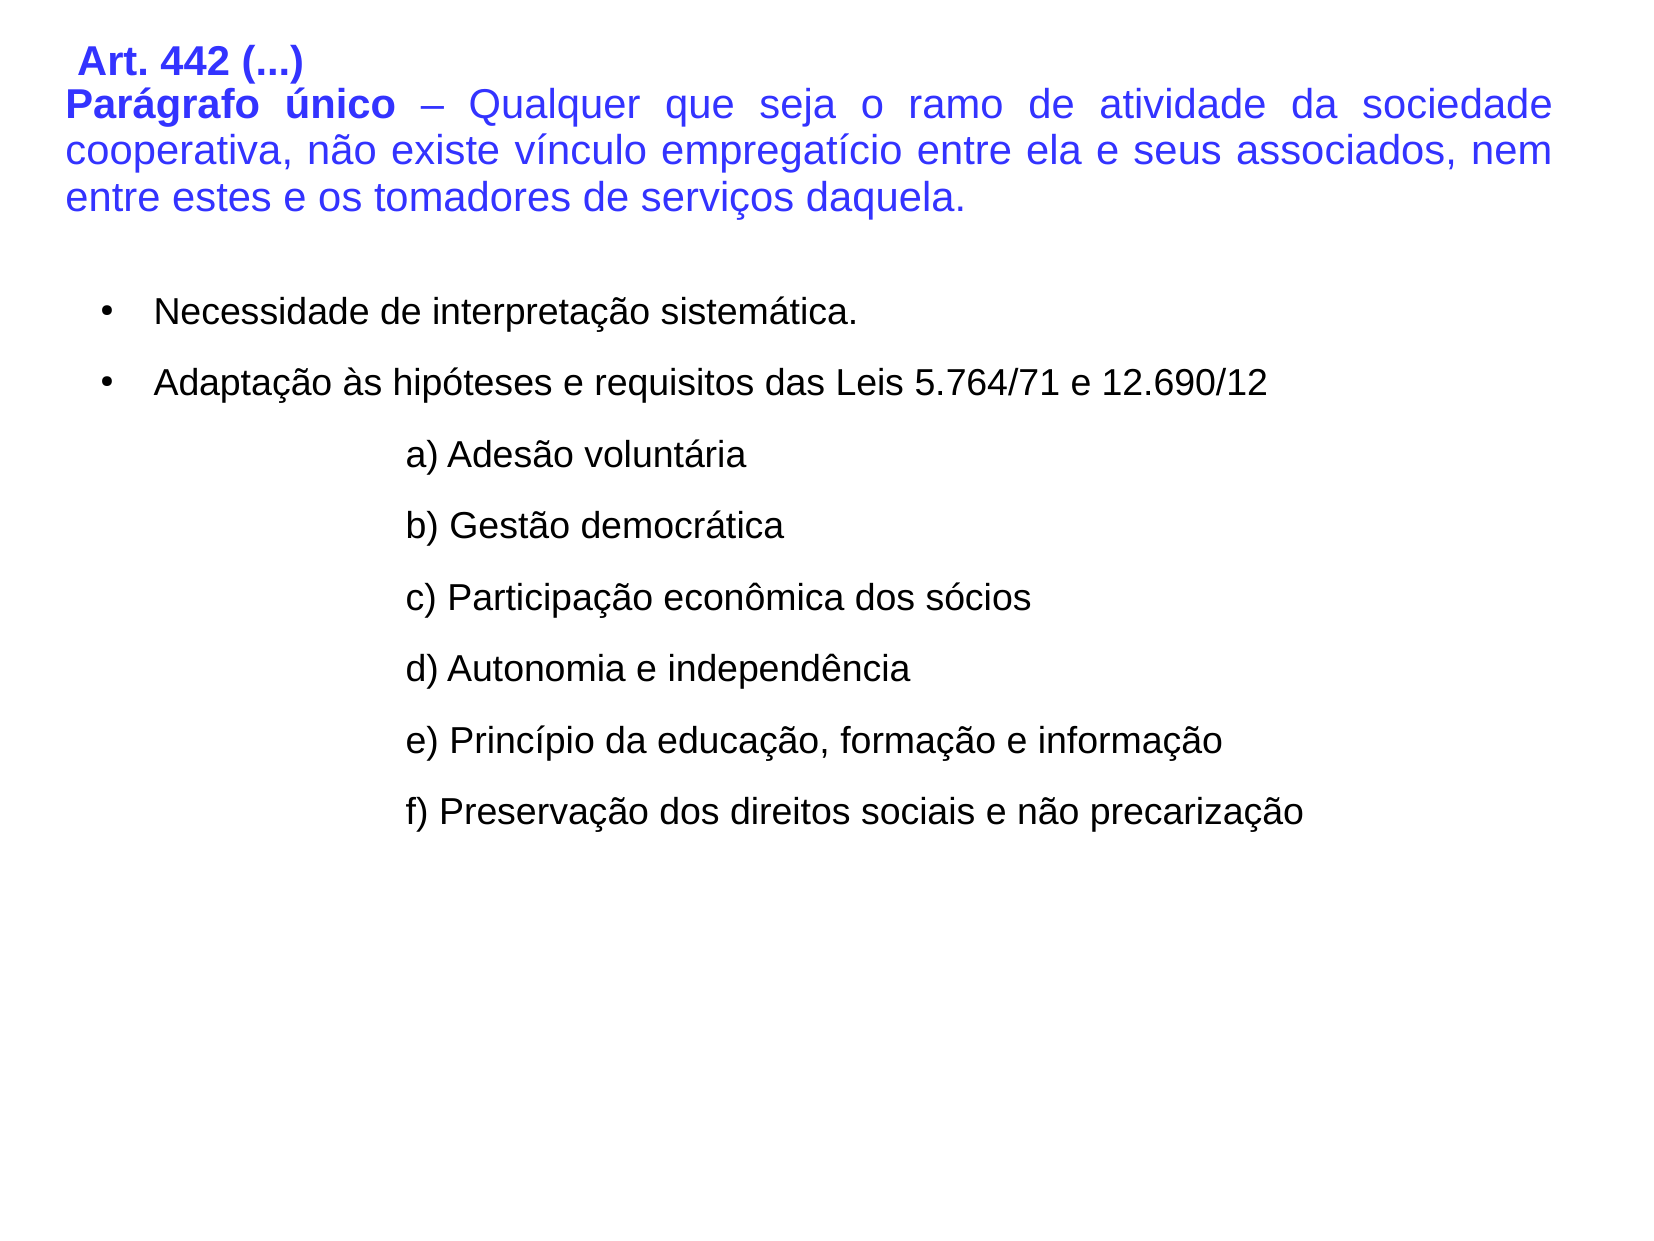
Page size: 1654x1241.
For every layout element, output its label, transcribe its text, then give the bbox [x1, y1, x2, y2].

text_box Art. 442 (...) [77, 35, 334, 86]
list Necessidade de interpretação sistemática. Adaptação às hipóteses e requisitos das Leis 5.764/71 e 12.690/12 a) Adesão voluntária b) Gestão democrática c) Participação econômica dos sócios d) Autonomia e independência e) Princípio da educação, formação e informação f) Preservação dos direitos sociais e não precarização [82, 290, 1571, 1010]
title Parágrafo único – Qualquer que seja o ramo de atividade da sociedade cooperativa, não existe vínculo empregatício entre ela e seus associados, nem entre estes e os tomadores de serviços daquela. [65, 23, 1554, 231]
